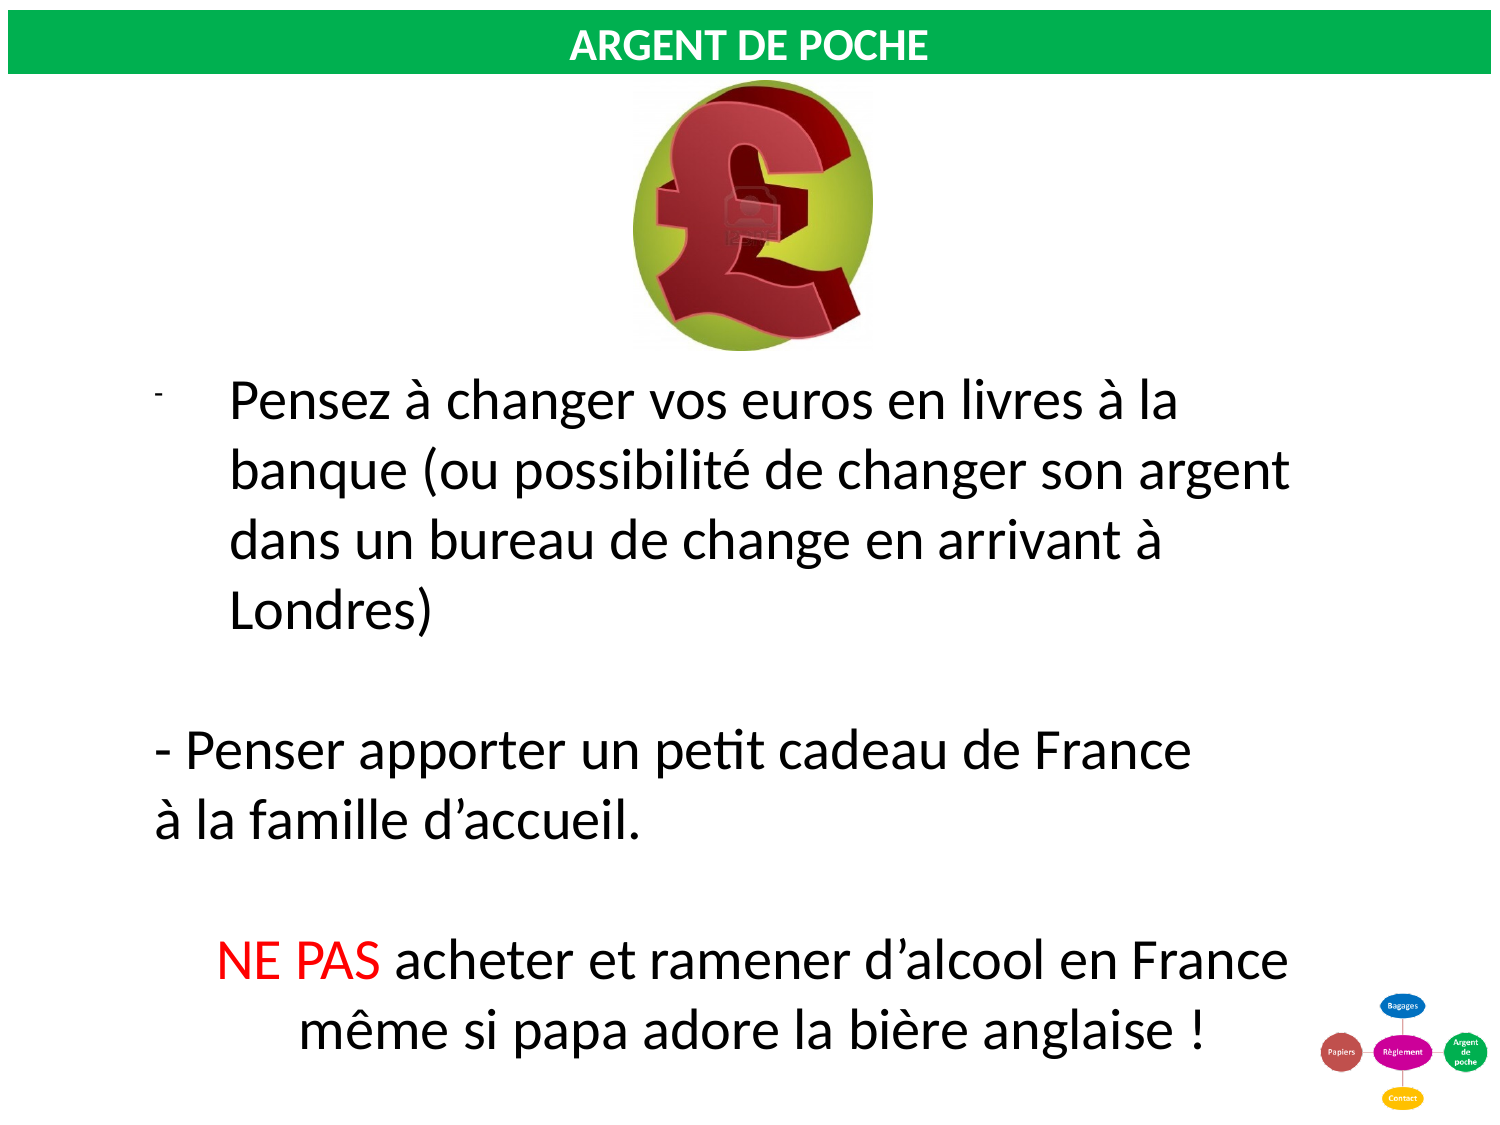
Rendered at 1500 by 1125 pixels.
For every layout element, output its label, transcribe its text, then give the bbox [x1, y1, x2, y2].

picture [1316, 987, 1490, 1116]
text_box ARGENT DE POCHE [4, 7, 1495, 78]
picture [633, 80, 873, 351]
text_box Pensez à changer vos euros en livres à la banque (ou possibilité de changer son argent dans un bureau de change en arrivant à Londres) - Penser apporter un petit cadeau de France à la famille d’accueil. NE PAS acheter et ramener d’alcool en France même si papa adore la bière anglaise ! [139, 353, 1367, 1069]
